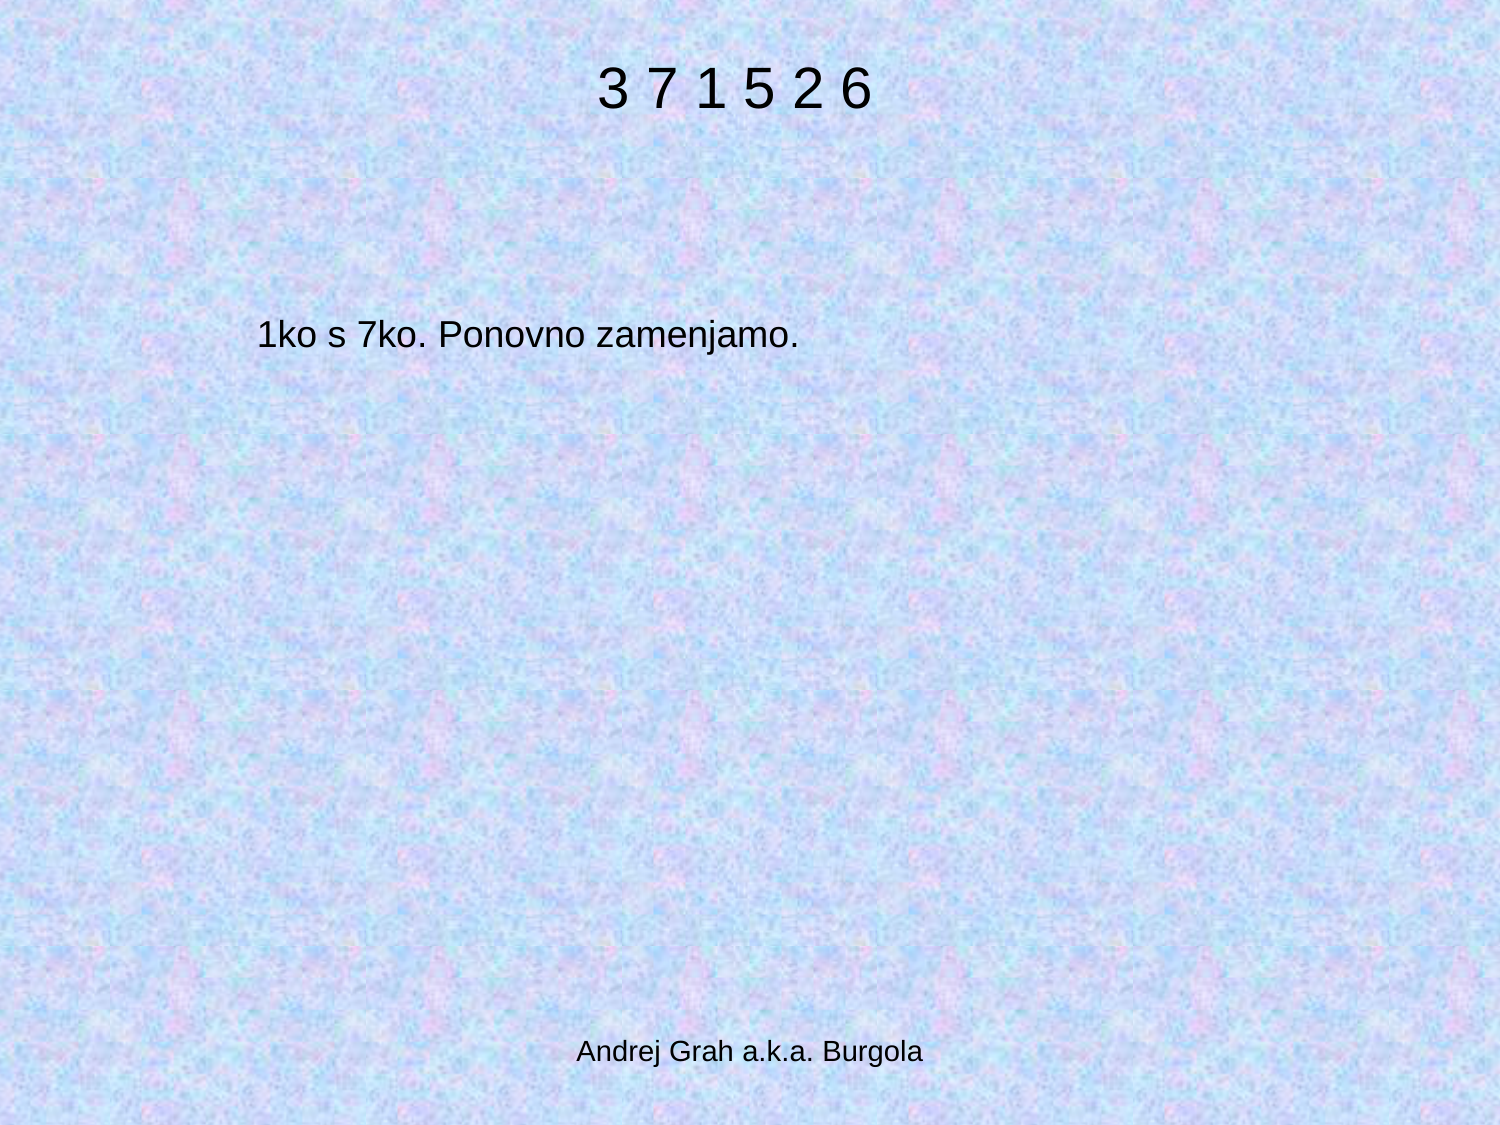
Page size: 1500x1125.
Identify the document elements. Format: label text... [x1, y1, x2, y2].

text_box 1ko s 7ko. Ponovno zamenjamo. [242, 302, 1306, 364]
text_box 3 7 1 5 2 6 [265, 42, 1223, 129]
text_box Andrej Grah a.k.a. Burgola [512, 1024, 988, 1103]
picture [0, 0, 1500, 1125]
